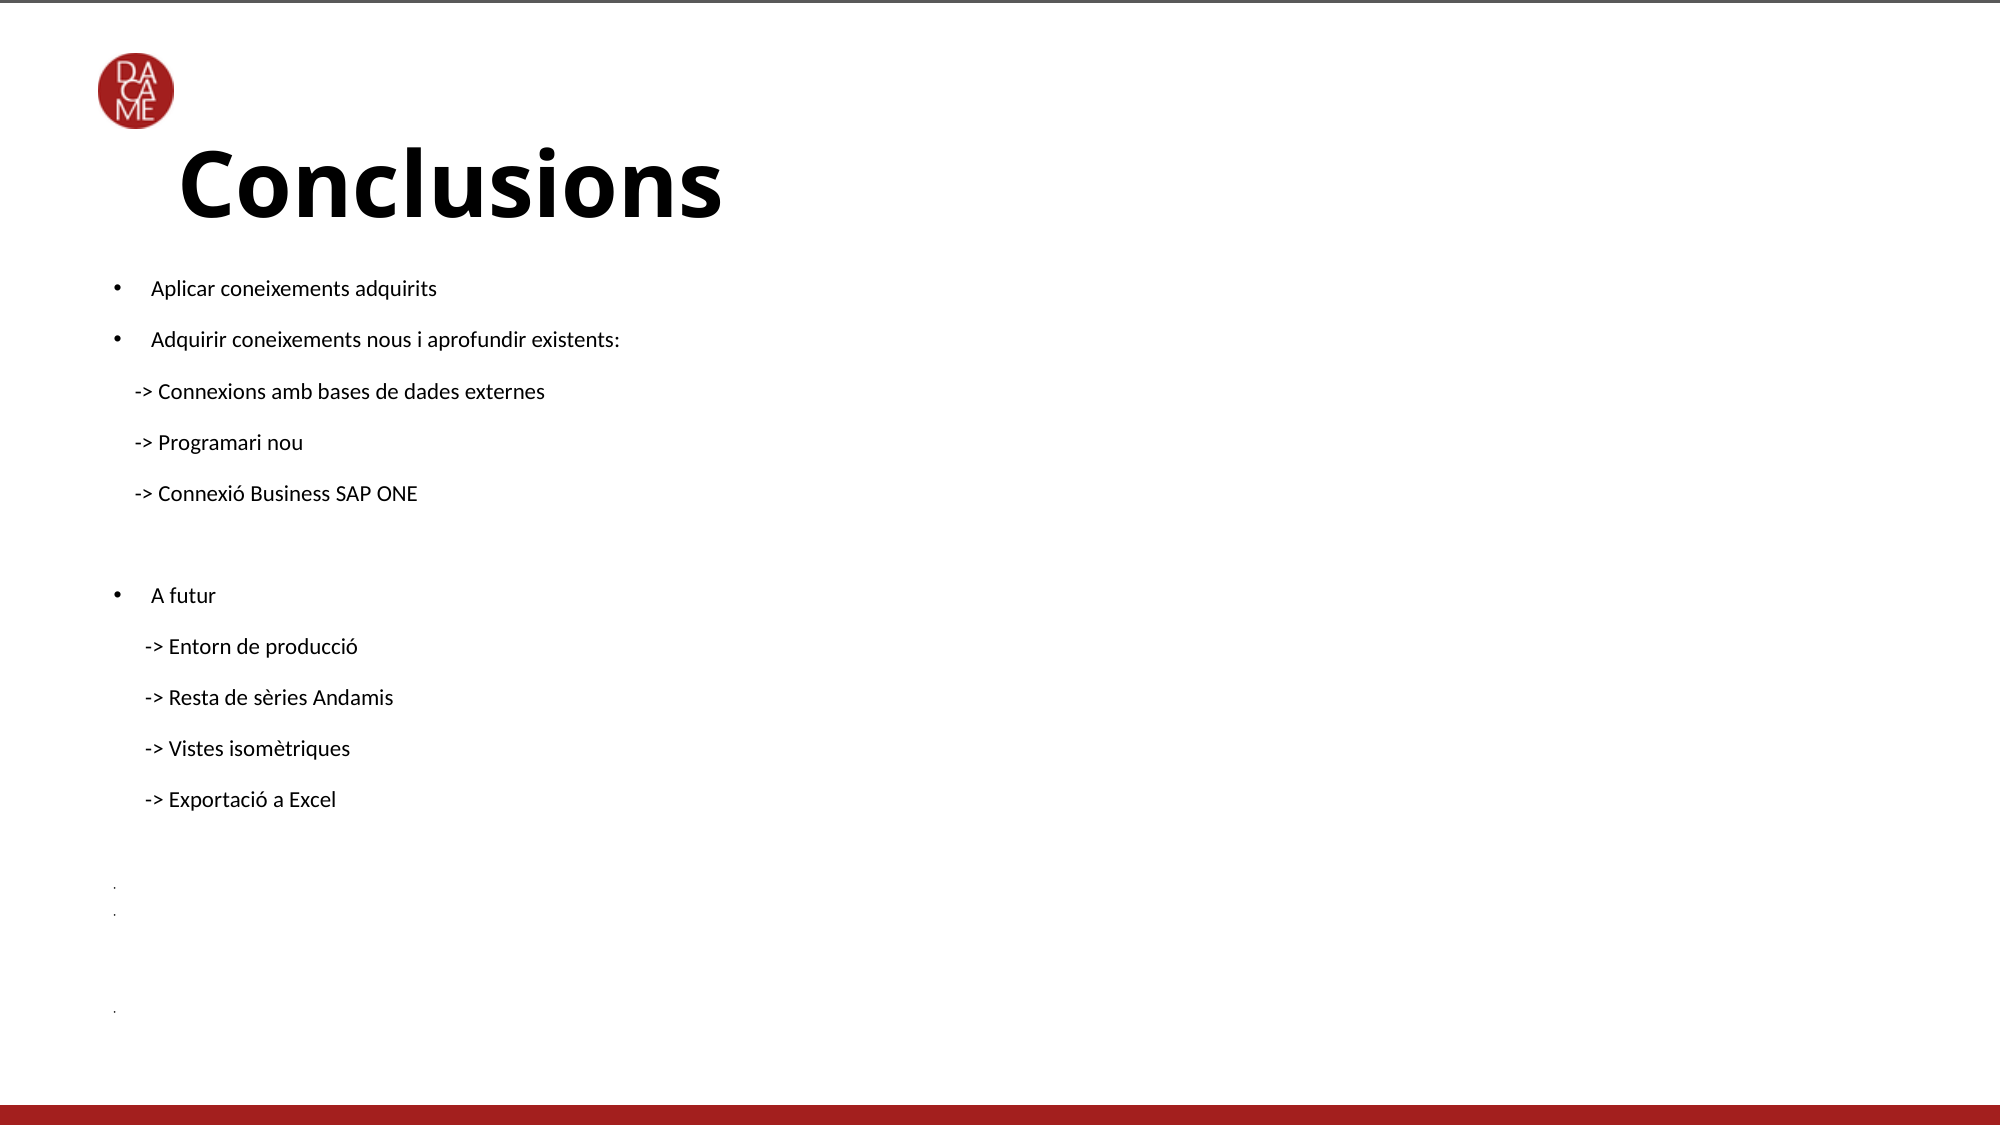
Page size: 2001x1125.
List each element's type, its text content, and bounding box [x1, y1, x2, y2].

picture [98, 53, 174, 129]
title Conclusions [162, 99, 1863, 263]
text_box [0, 1105, 2000, 1125]
list Aplicar coneixements adquirits Adquirir coneixements nous i aprofundir existents: -> Connexions amb bases de dades externes -> Programari nou -> Connexió Business SAP ONE A futur -> Entorn de producció -> Resta de sèries Andamis -> Vistes isomètriques -> Exportació a Excel [98, 263, 1863, 1014]
